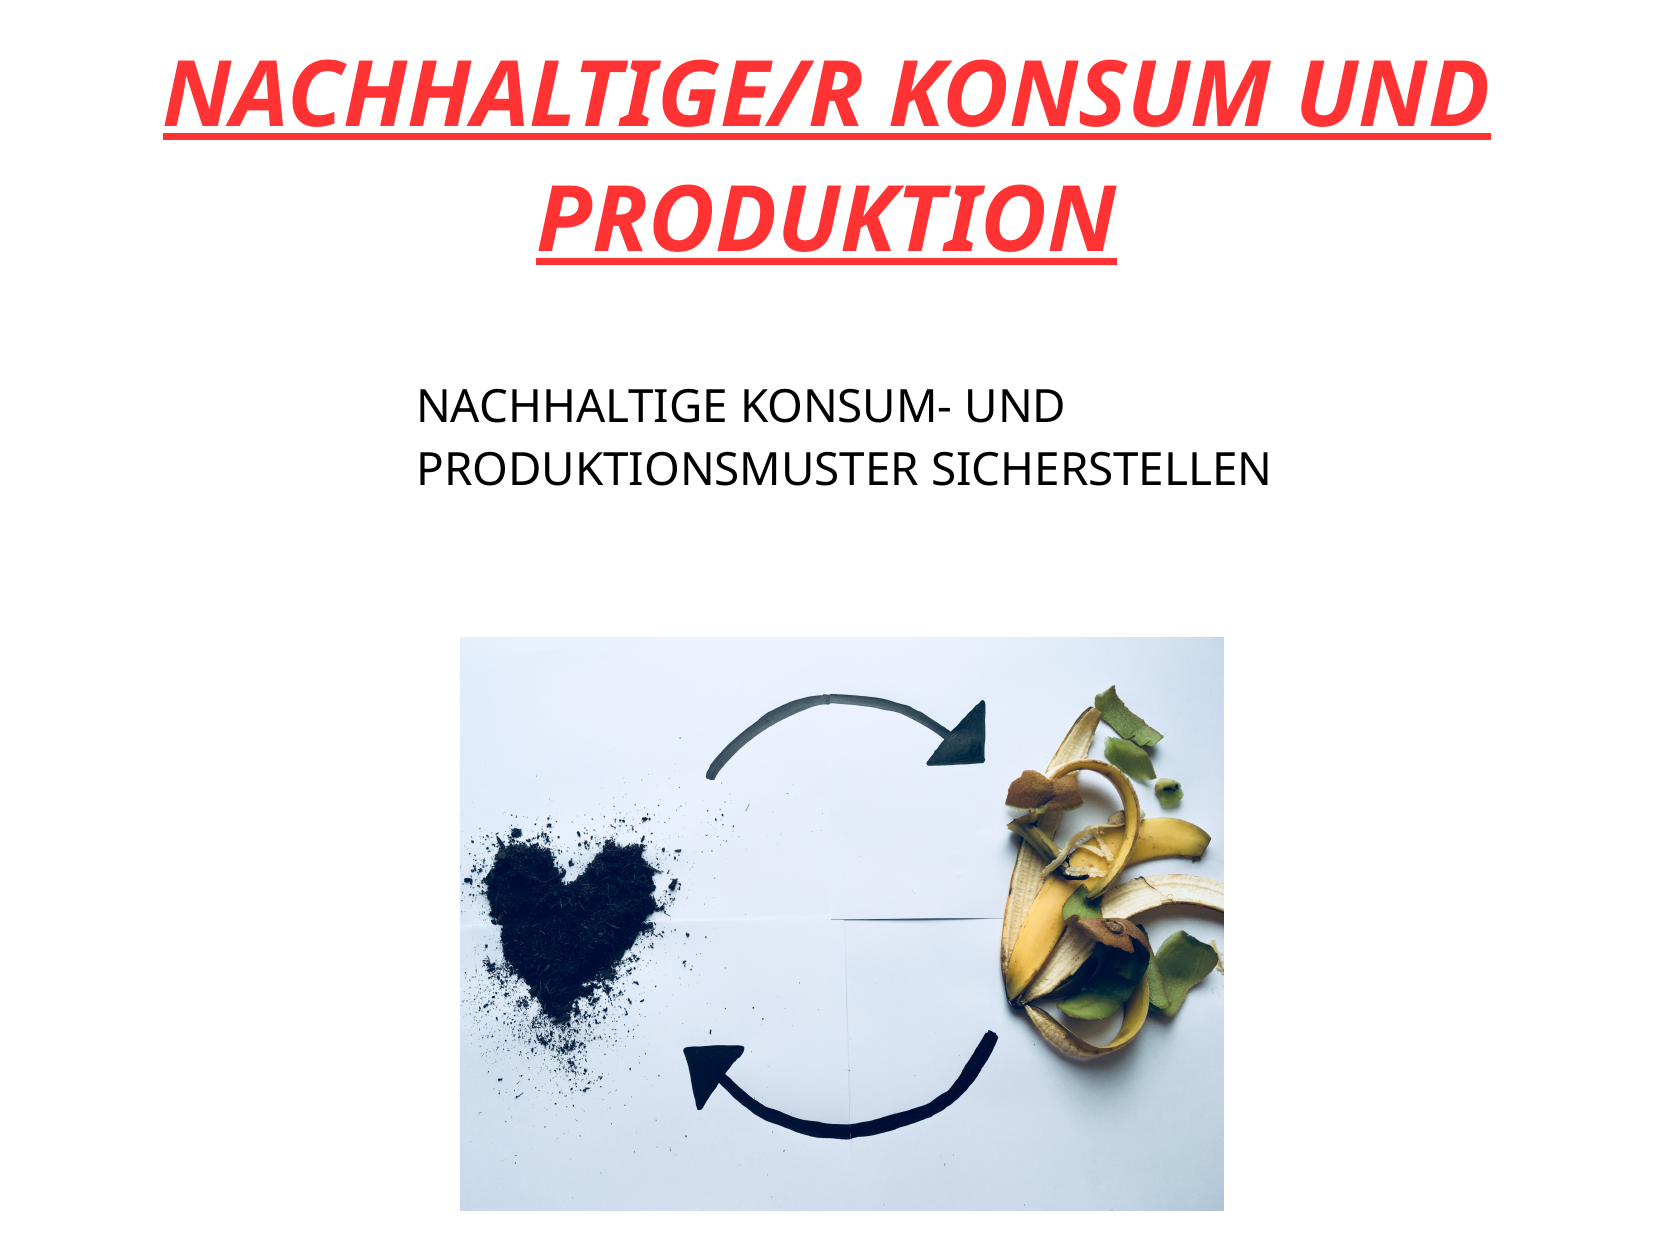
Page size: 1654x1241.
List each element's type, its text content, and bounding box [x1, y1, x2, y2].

picture [460, 637, 1224, 1211]
text_box NACHHALTIGE KONSUM- UND PRODUKTIONSMUSTER SICHERSTELLEN [401, 366, 1406, 571]
title NACHHALTIGE/R KONSUM UND PRODUKTION [82, 5, 1571, 301]
